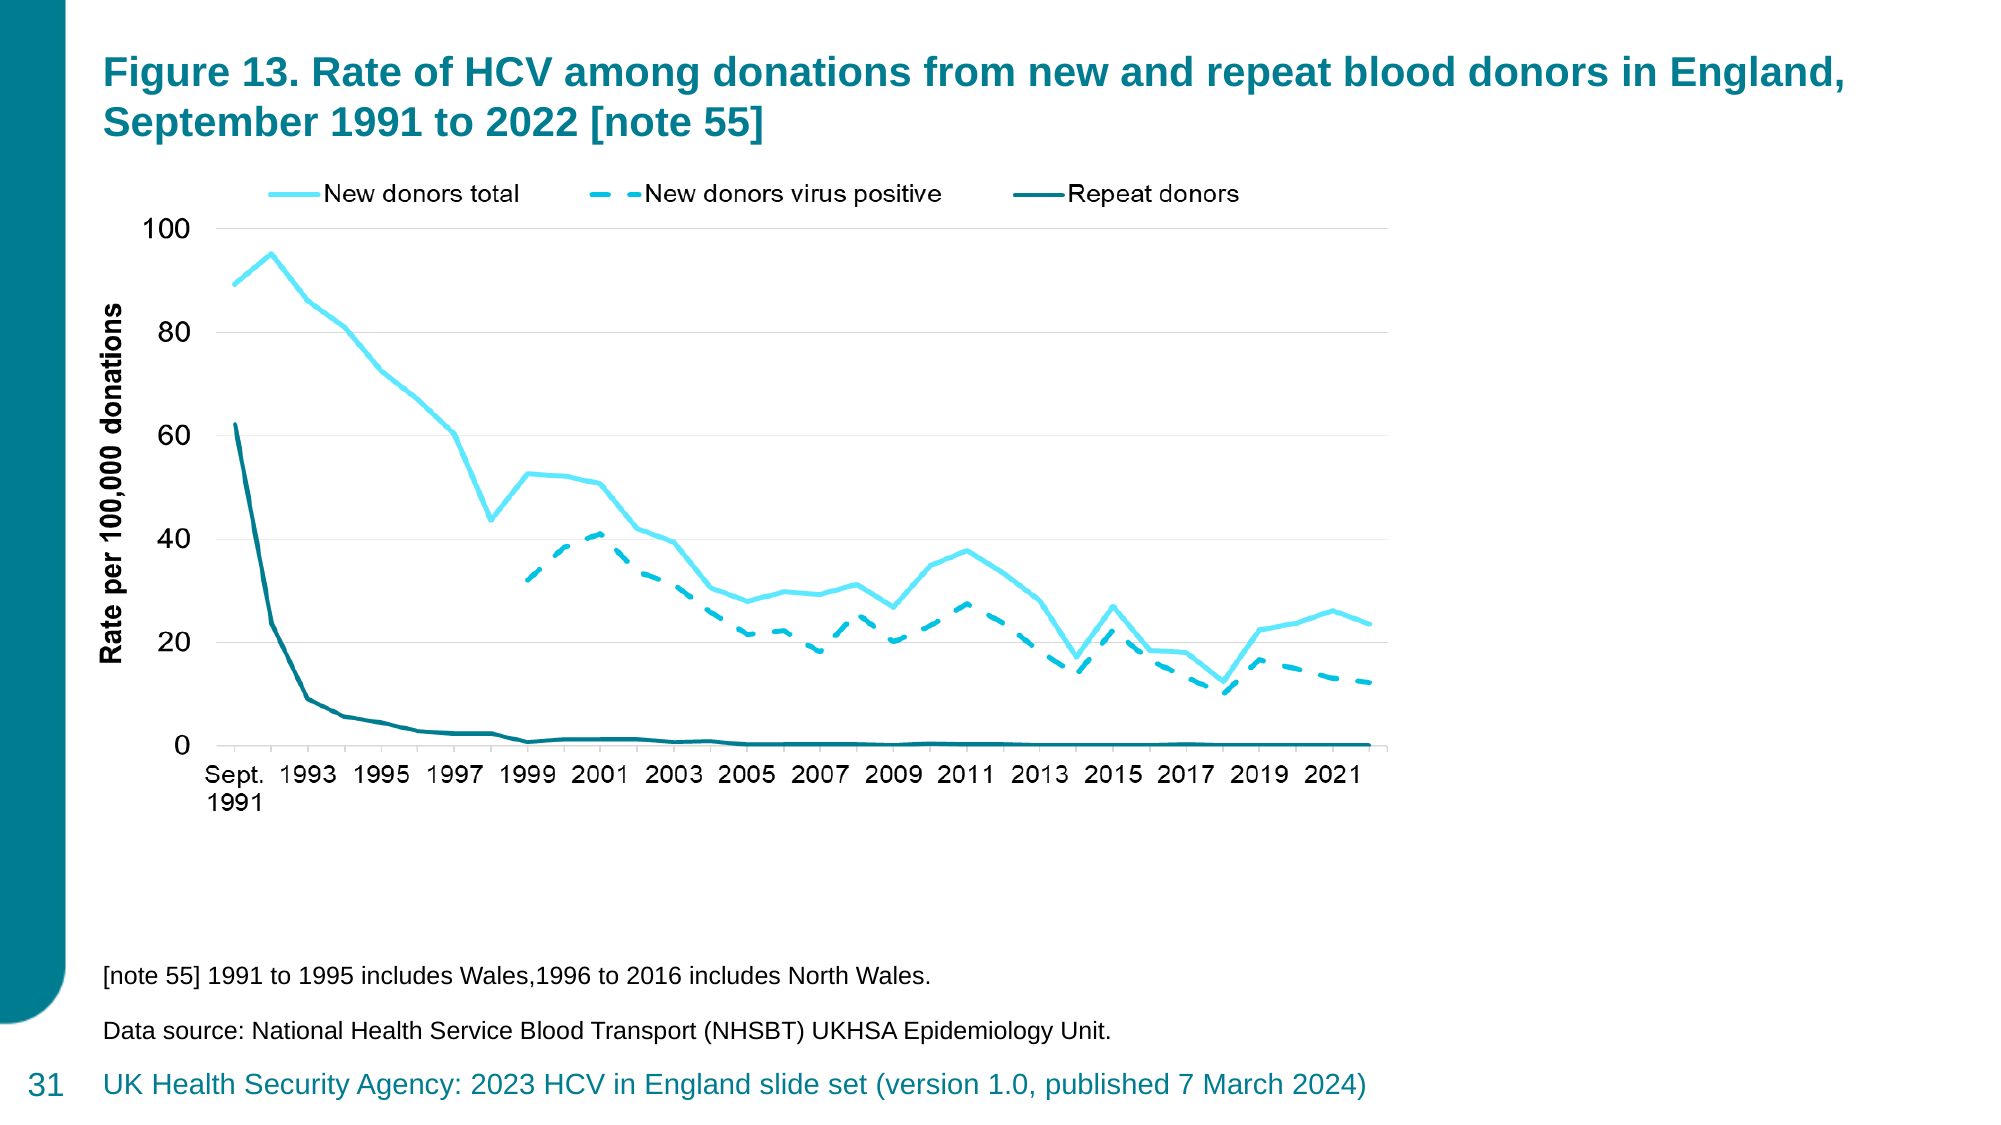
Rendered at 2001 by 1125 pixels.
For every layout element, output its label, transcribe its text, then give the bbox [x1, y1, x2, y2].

title Figure 13. Rate of HCV among donations from new and repeat blood donors in England, September 1991 to 2022 [note 55] [87, 37, 1882, 149]
text_box UK Health Security Agency: 2023 HCV in England slide set (version 1.0, published 7 March 2024) [87, 1052, 1730, 1113]
text_box Data source: National Health Service Blood Transport (NHSBT) UKHSA Epidemiology Unit. [87, 1003, 1882, 1050]
picture [87, 156, 1412, 841]
text_box [note 55] 1991 to 1995 includes Wales,1996 to 2016 includes North Wales. [87, 952, 1633, 998]
text_box [12, 1056, 111, 1115]
